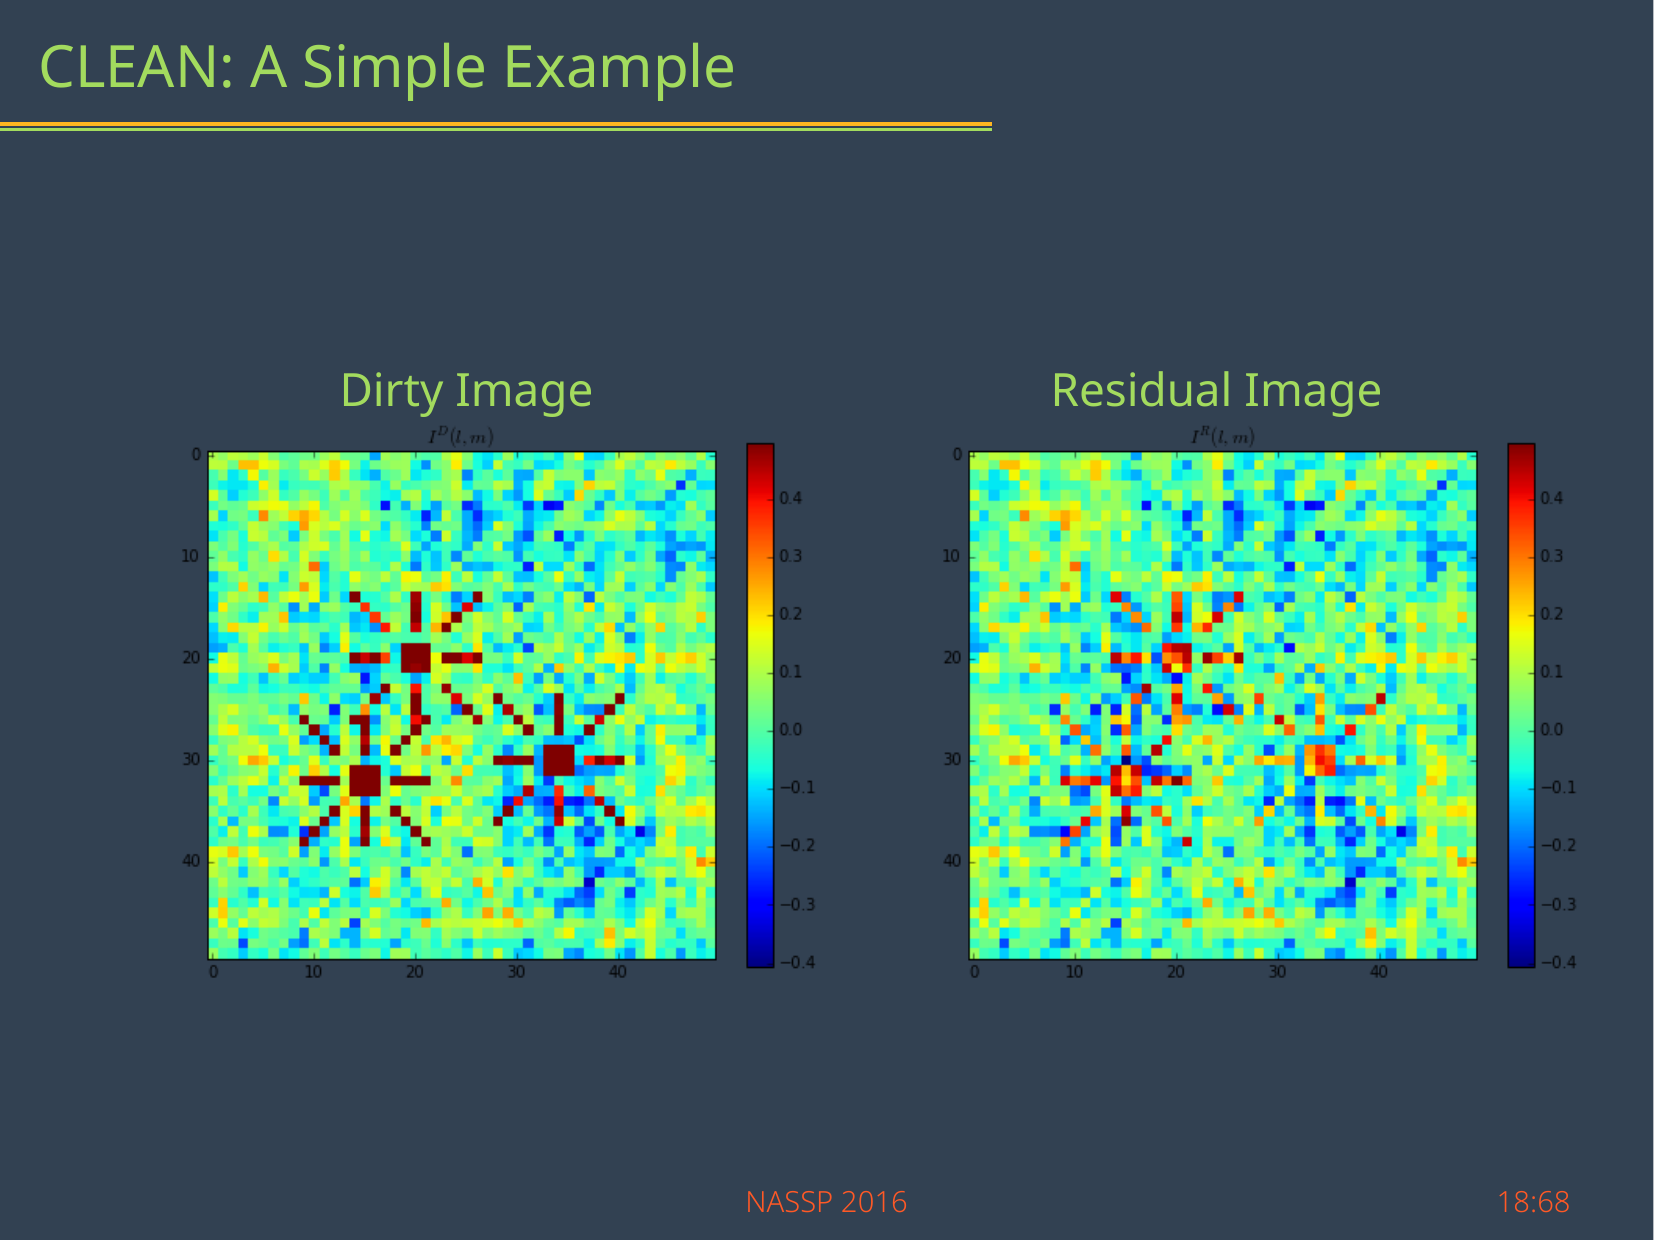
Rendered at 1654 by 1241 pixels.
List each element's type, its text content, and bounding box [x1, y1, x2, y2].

text_box Residual Image [1015, 350, 1418, 412]
picture [170, 412, 1589, 992]
text_box Dirty Image [265, 350, 668, 412]
text_box CLEAN: A Simple Example [23, 17, 1063, 103]
